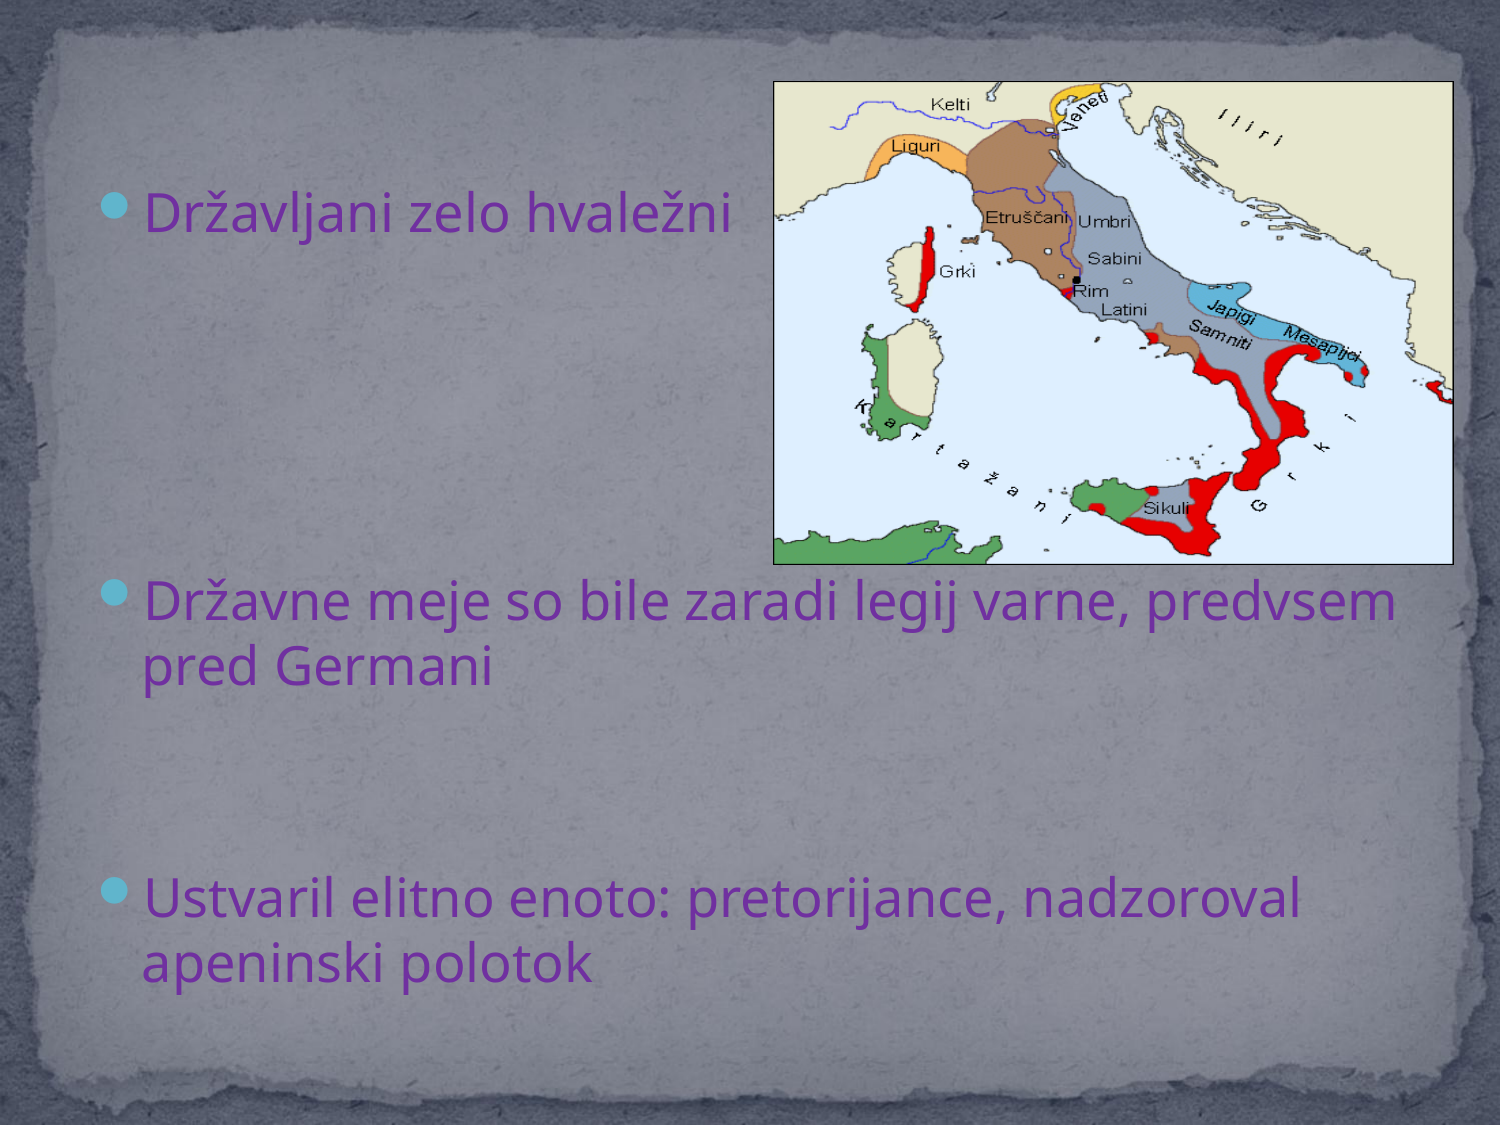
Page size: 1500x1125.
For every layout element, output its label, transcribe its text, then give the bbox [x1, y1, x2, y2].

picture [0, 0, 1500, 1125]
list Državljani zelo hvaležni Državne meje so bile zaradi legij varne, predvsem pred Germani Ustvaril elitno enoto: pretorijance, nadzoroval apeninski polotok [82, 93, 1432, 1067]
